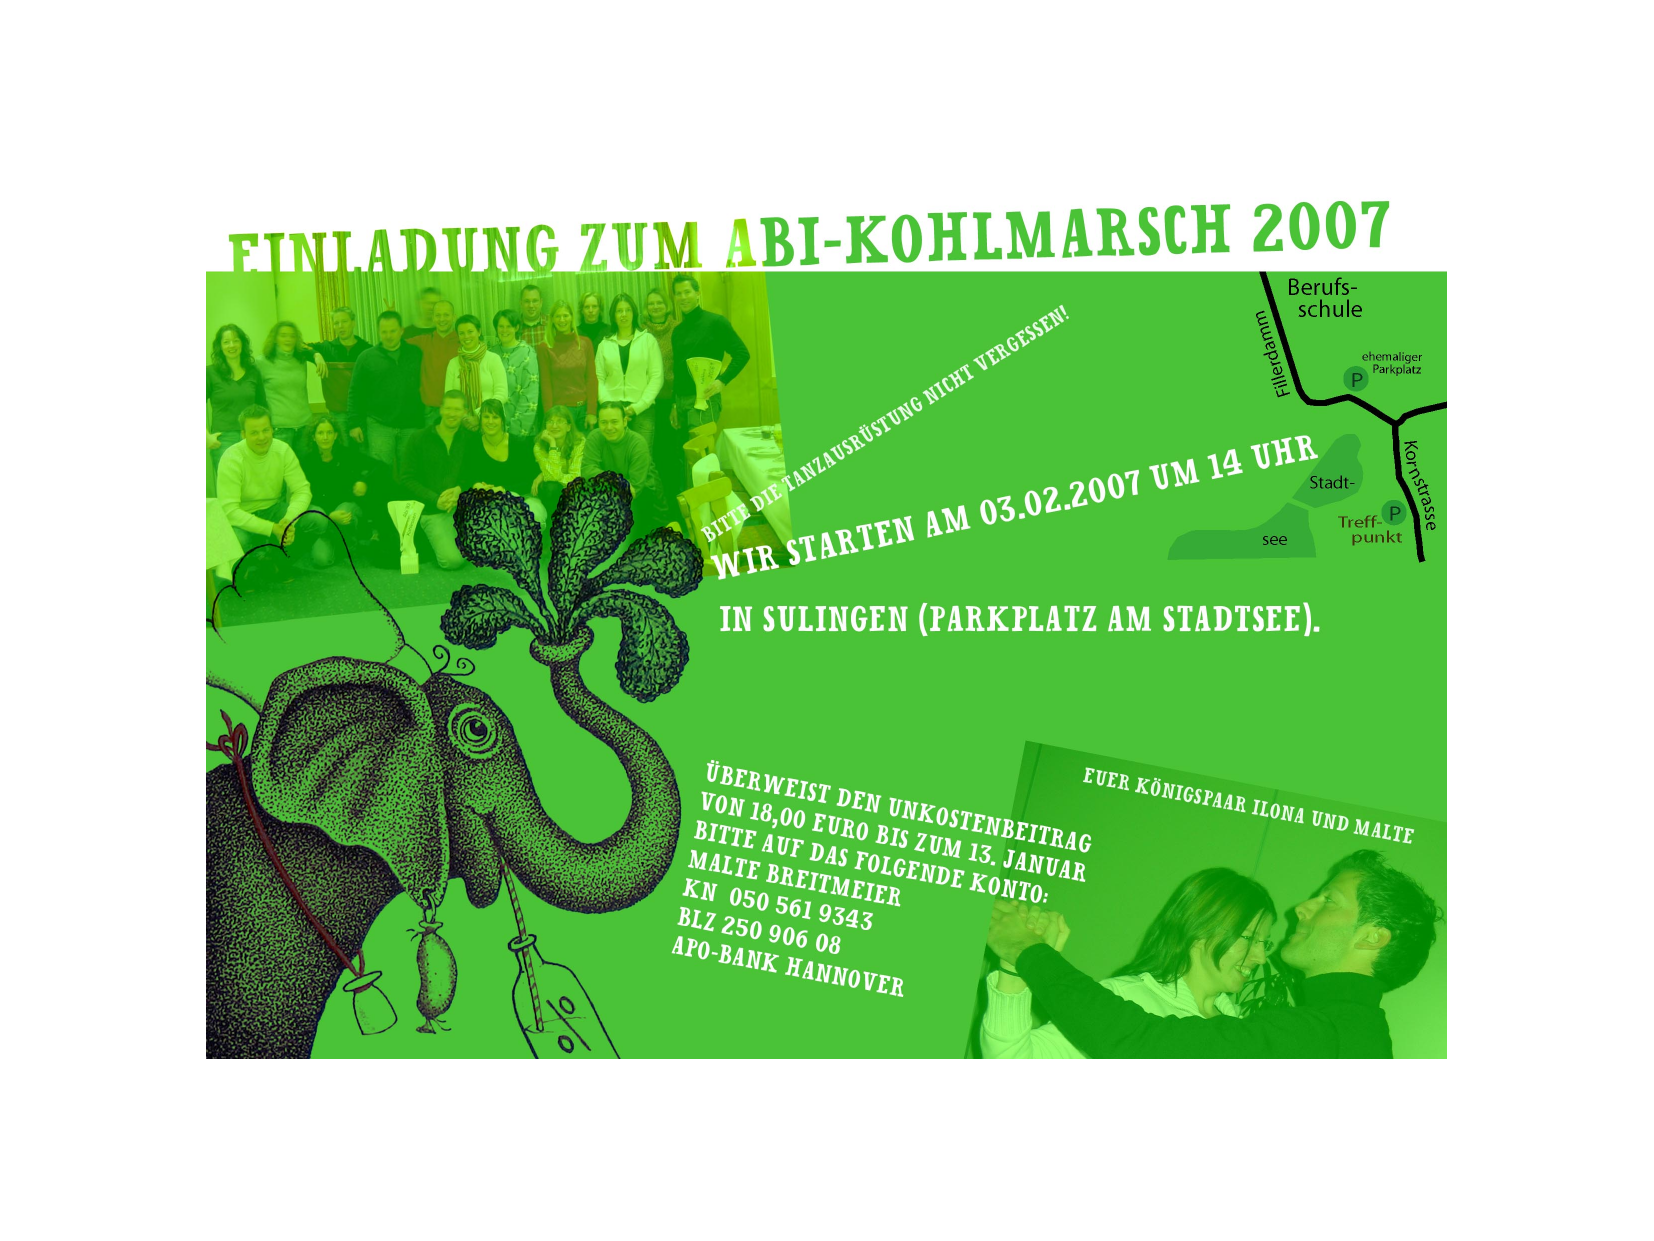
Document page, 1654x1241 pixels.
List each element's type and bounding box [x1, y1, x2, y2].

picture [206, 181, 1447, 1059]
